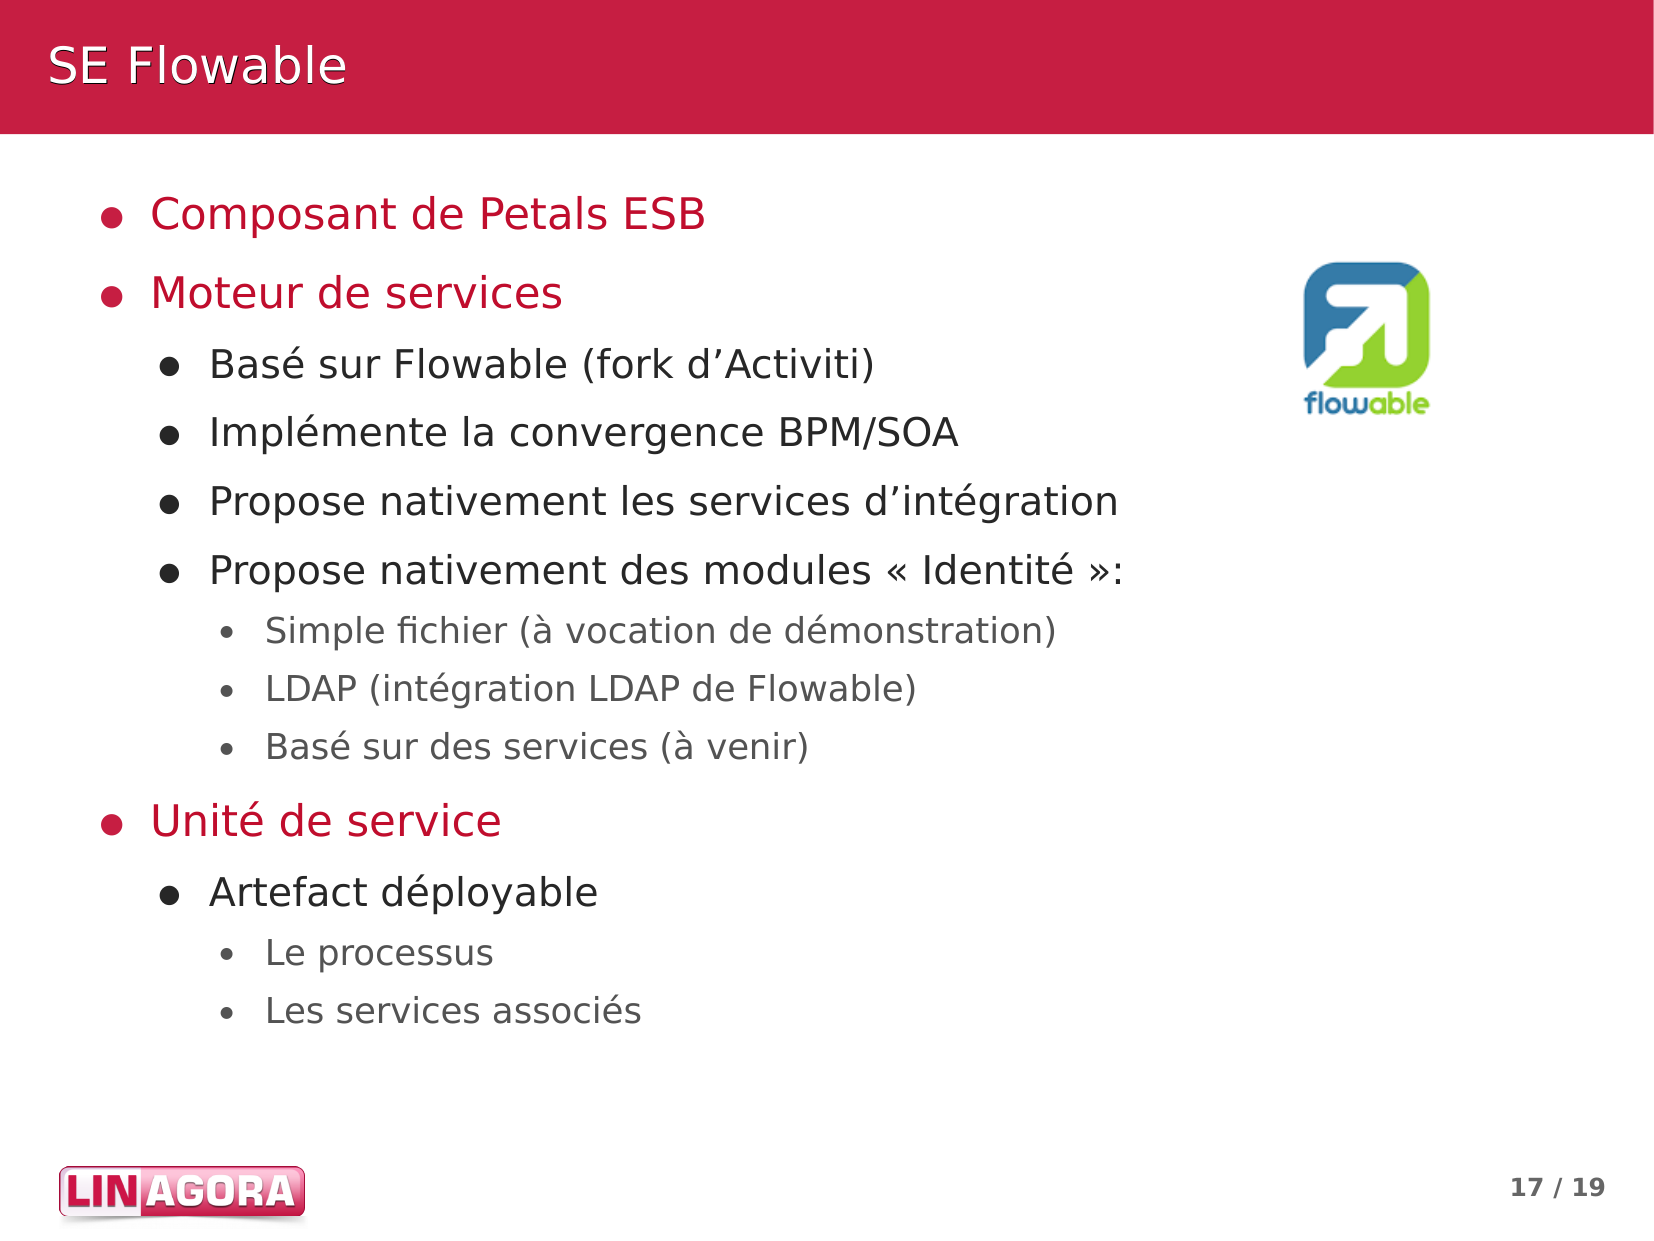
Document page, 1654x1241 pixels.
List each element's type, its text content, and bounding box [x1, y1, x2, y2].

title SE Flowable [47, 7, 1624, 126]
list Composant de Petals ESB Moteur de services Basé sur Flowable (fork d’Activiti) Implémente la convergence BPM/SOA Propose nativement les services d’intégration Propose nativement des modules « Identité »: Simple fichier (à vocation de démonstration) LDAP (intégration LDAP de Flowable) Basé sur des services (à venir) Unité de service Artefact déployable Le processus Les services associés [82, 188, 1571, 1040]
picture [59, 1166, 308, 1229]
picture [1269, 241, 1465, 438]
